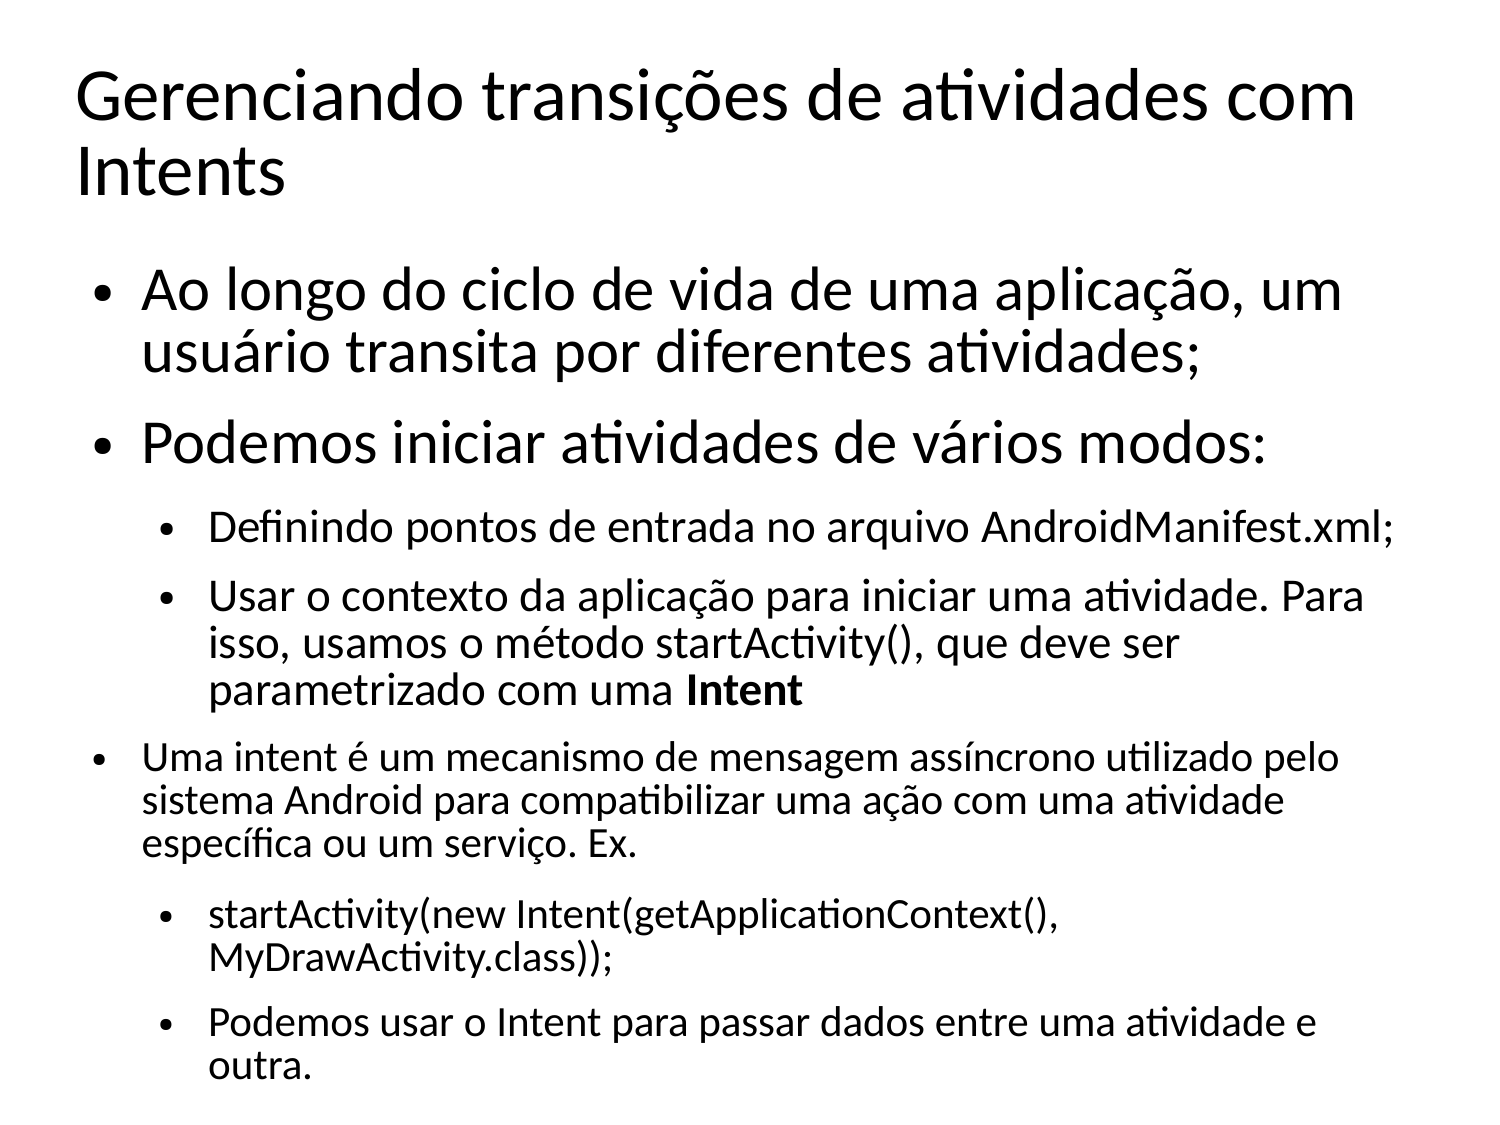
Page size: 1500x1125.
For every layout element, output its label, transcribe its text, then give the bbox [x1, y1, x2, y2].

title Gerenciando transições de atividades com Intents [75, 44, 1425, 233]
list Ao longo do ciclo de vida de uma aplicação, um usuário transita por diferentes atividades; Podemos iniciar atividades de vários modos: Definindo pontos de entrada no arquivo AndroidManifest.xml; Usar o contexto da aplicação para iniciar uma atividade. Para isso, usamos o método startActivity(), que deve ser parametrizado com uma Intent Uma intent é um mecanismo de mensagem assíncrono utilizado pelo sistema Android para compatibilizar uma ação com uma atividade específica ou um serviço. Ex. startActivity(new Intent(getApplicationContext(), MyDrawActivity.class)); Podemos usar o Intent para passar dados entre uma atividade e outra. [75, 263, 1425, 1093]
